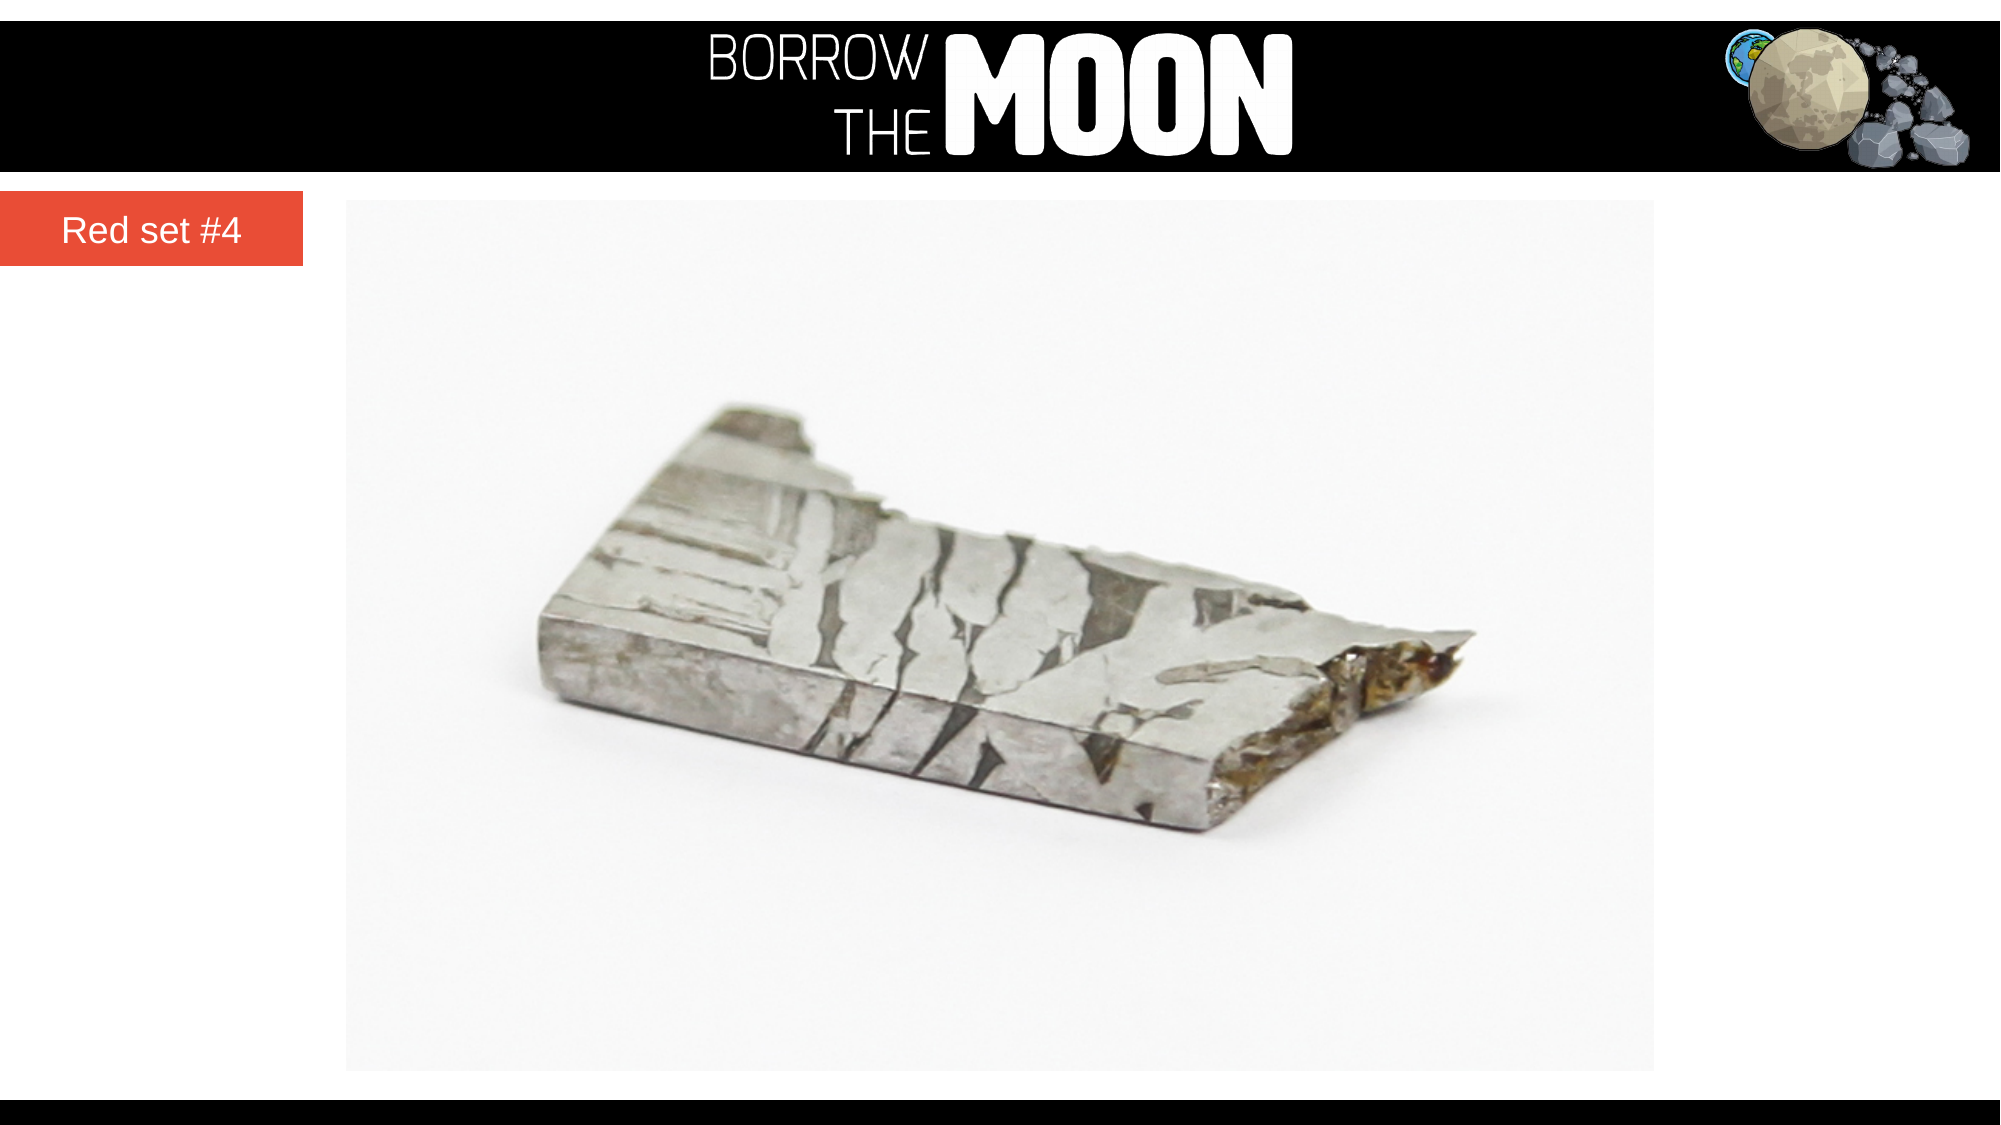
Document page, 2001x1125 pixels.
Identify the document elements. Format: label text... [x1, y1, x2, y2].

text_box Red set #4 [0, 191, 303, 266]
picture [346, 200, 1654, 1071]
